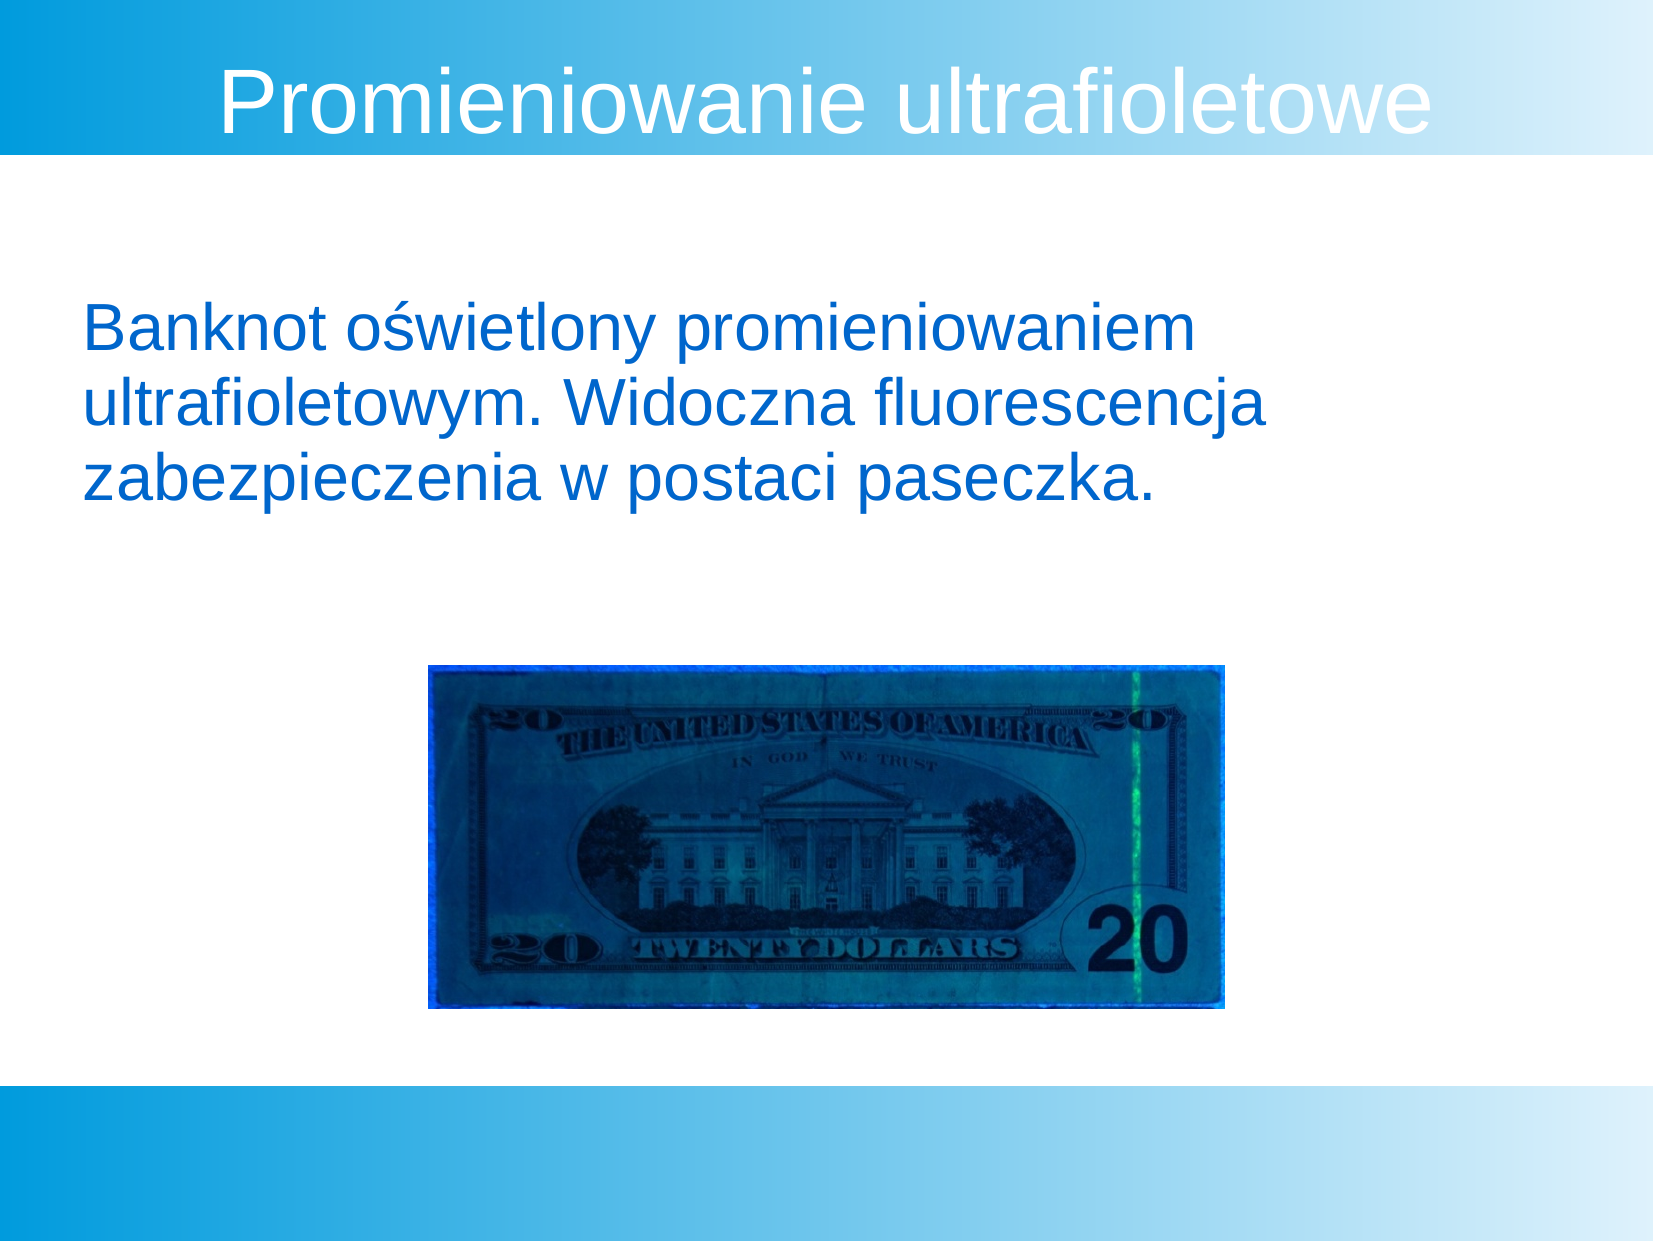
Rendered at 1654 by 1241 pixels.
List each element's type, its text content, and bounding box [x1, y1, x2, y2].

picture [428, 665, 1225, 1009]
title Promieniowanie ultrafioletowe [82, 49, 1571, 155]
list Banknot oświetlony promieniowaniem ultrafioletowym. Widoczna fluorescencja zabezpieczenia w postaci paseczka. [82, 290, 1571, 634]
